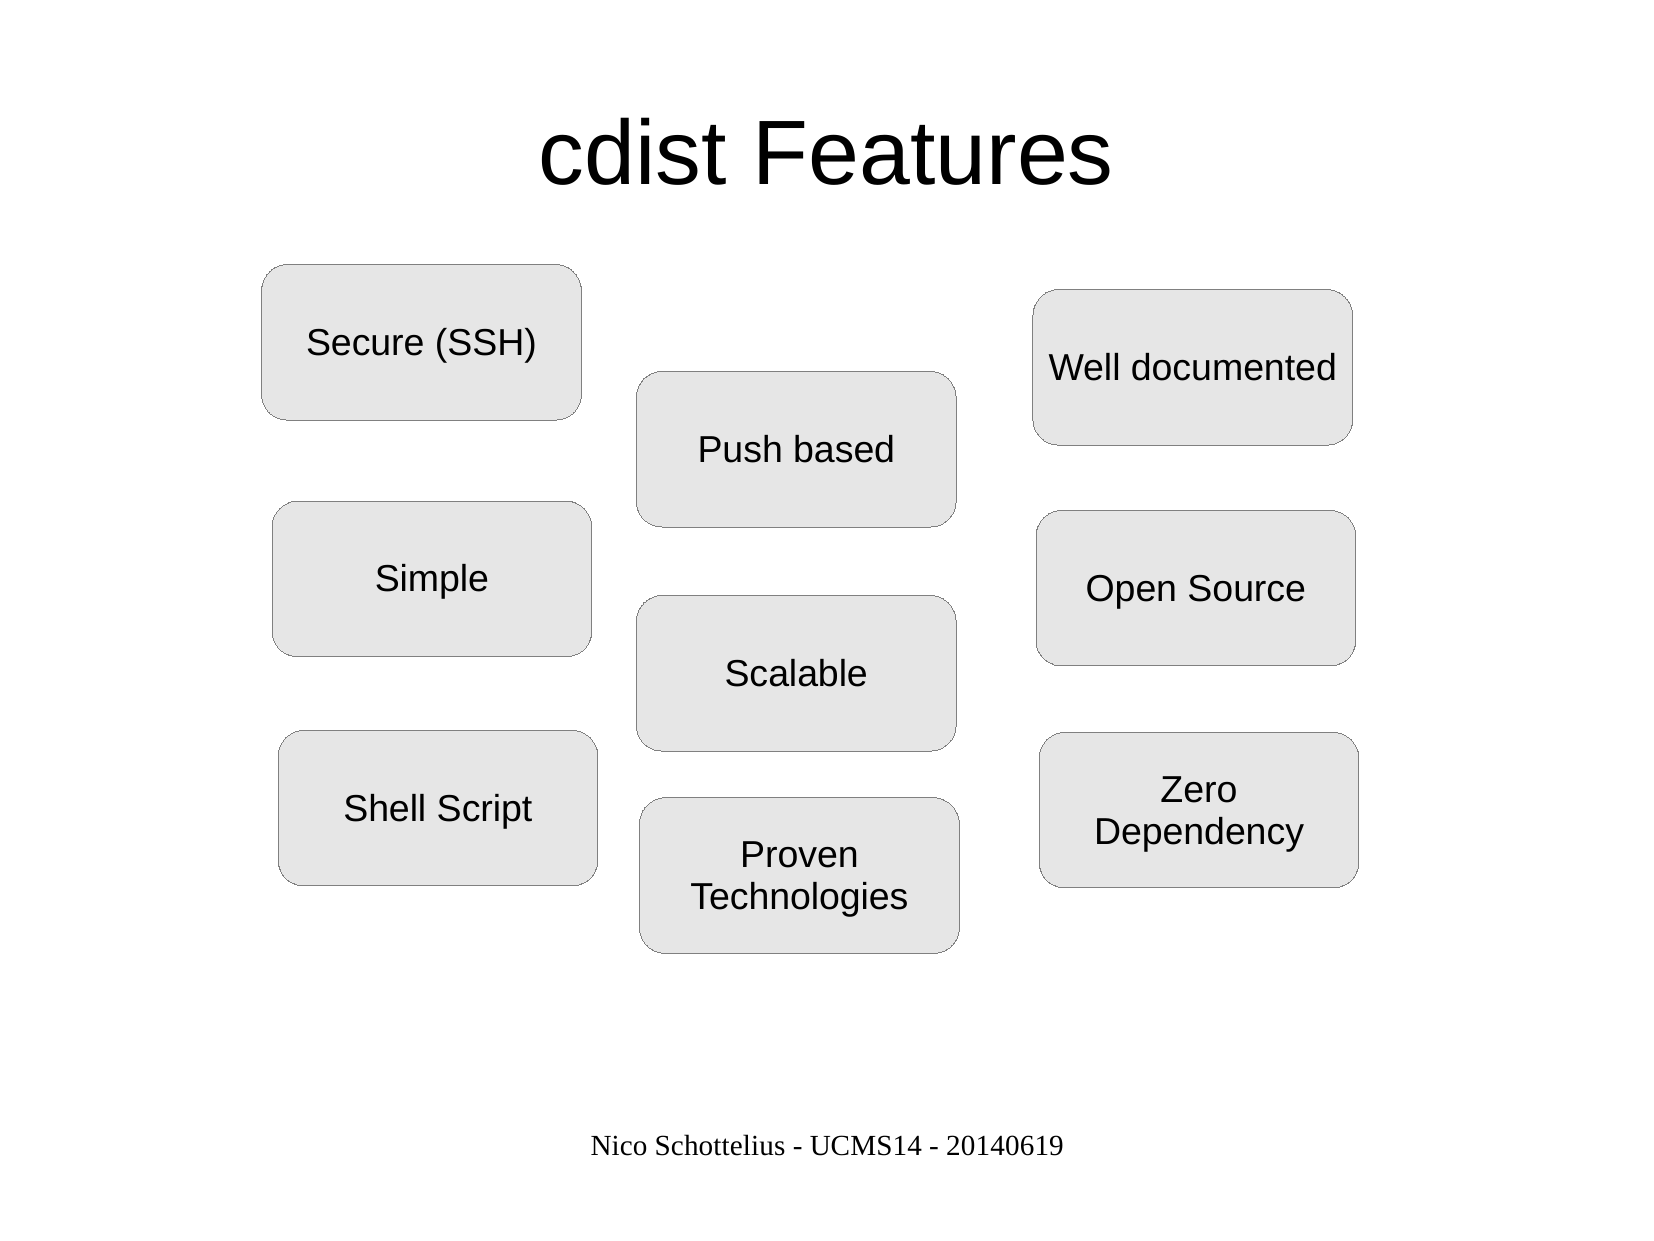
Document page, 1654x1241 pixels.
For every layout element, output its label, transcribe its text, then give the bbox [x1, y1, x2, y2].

title cdist Features [82, 49, 1571, 257]
text_box Open Source [1036, 510, 1356, 666]
text_box Push based [636, 371, 957, 528]
text_box Shell Script [278, 730, 598, 886]
text_box Simple [272, 501, 592, 657]
text_box Well documented [1032, 289, 1353, 446]
text_box Zero Dependency [1039, 732, 1359, 888]
text_box Scalable [636, 595, 957, 752]
text_box Proven Technologies [639, 797, 960, 954]
text_box Secure (SSH) [261, 264, 582, 421]
